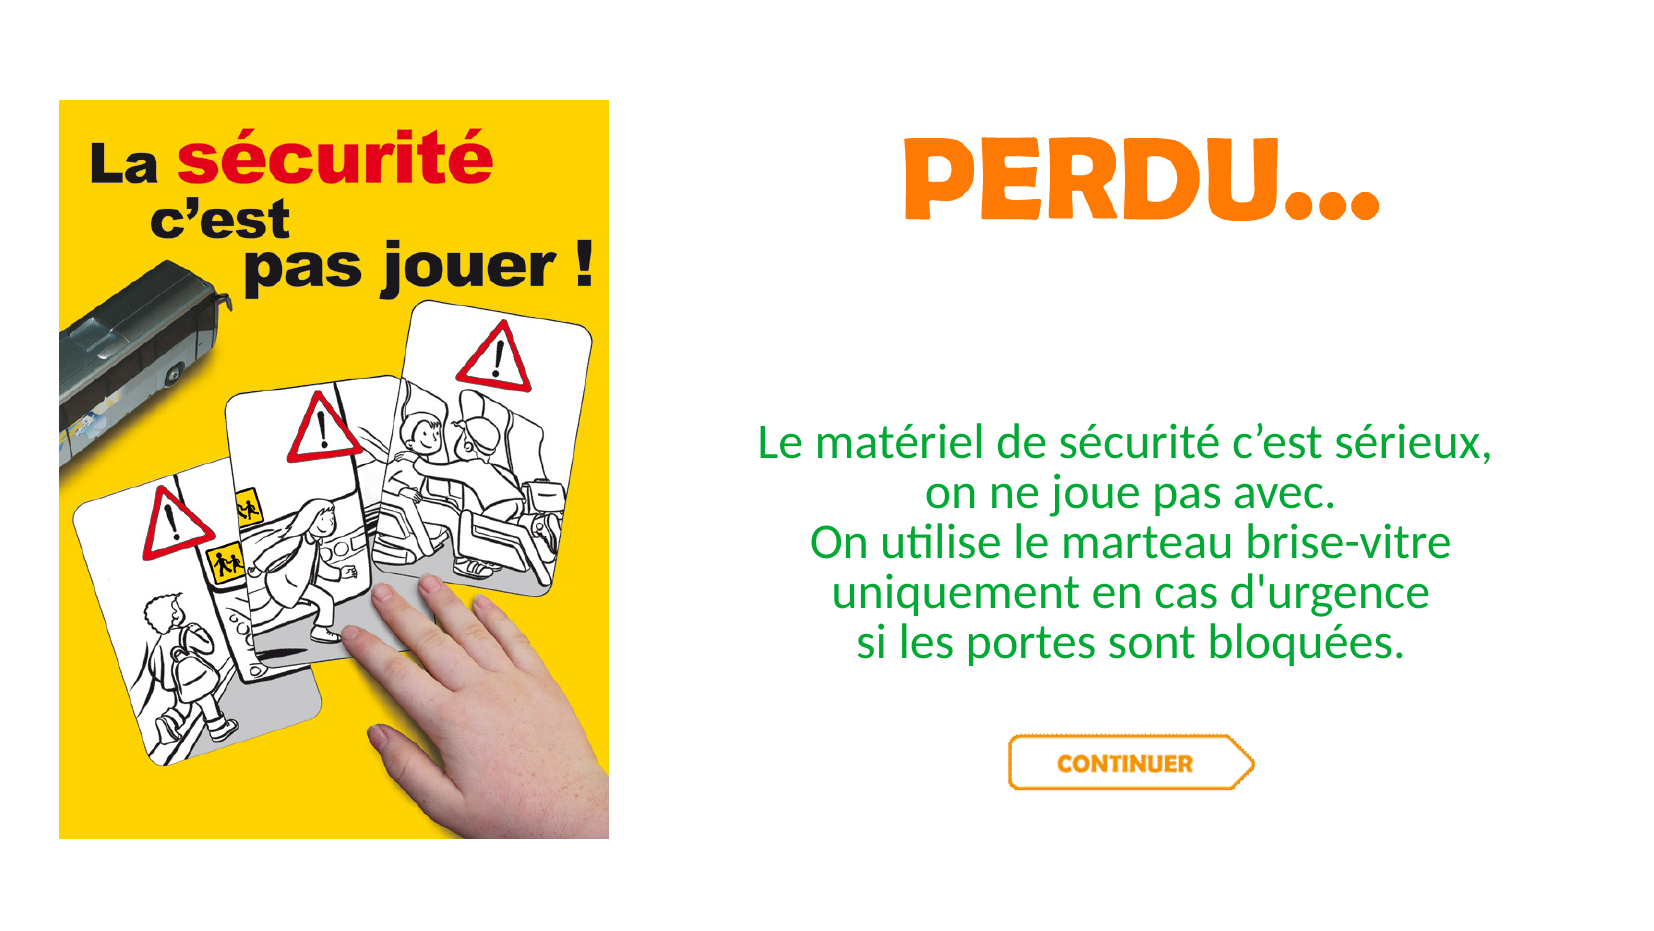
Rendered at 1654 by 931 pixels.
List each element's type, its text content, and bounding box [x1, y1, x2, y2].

text_box Le matériel de sécurité c’est sérieux, on ne joue pas avec. On utilise le marteau brise-vitre uniquement en cas d'urgence si les portes sont bloquées. [679, 413, 1583, 679]
picture [1007, 732, 1258, 793]
picture [59, 100, 609, 839]
picture [874, 88, 1420, 254]
